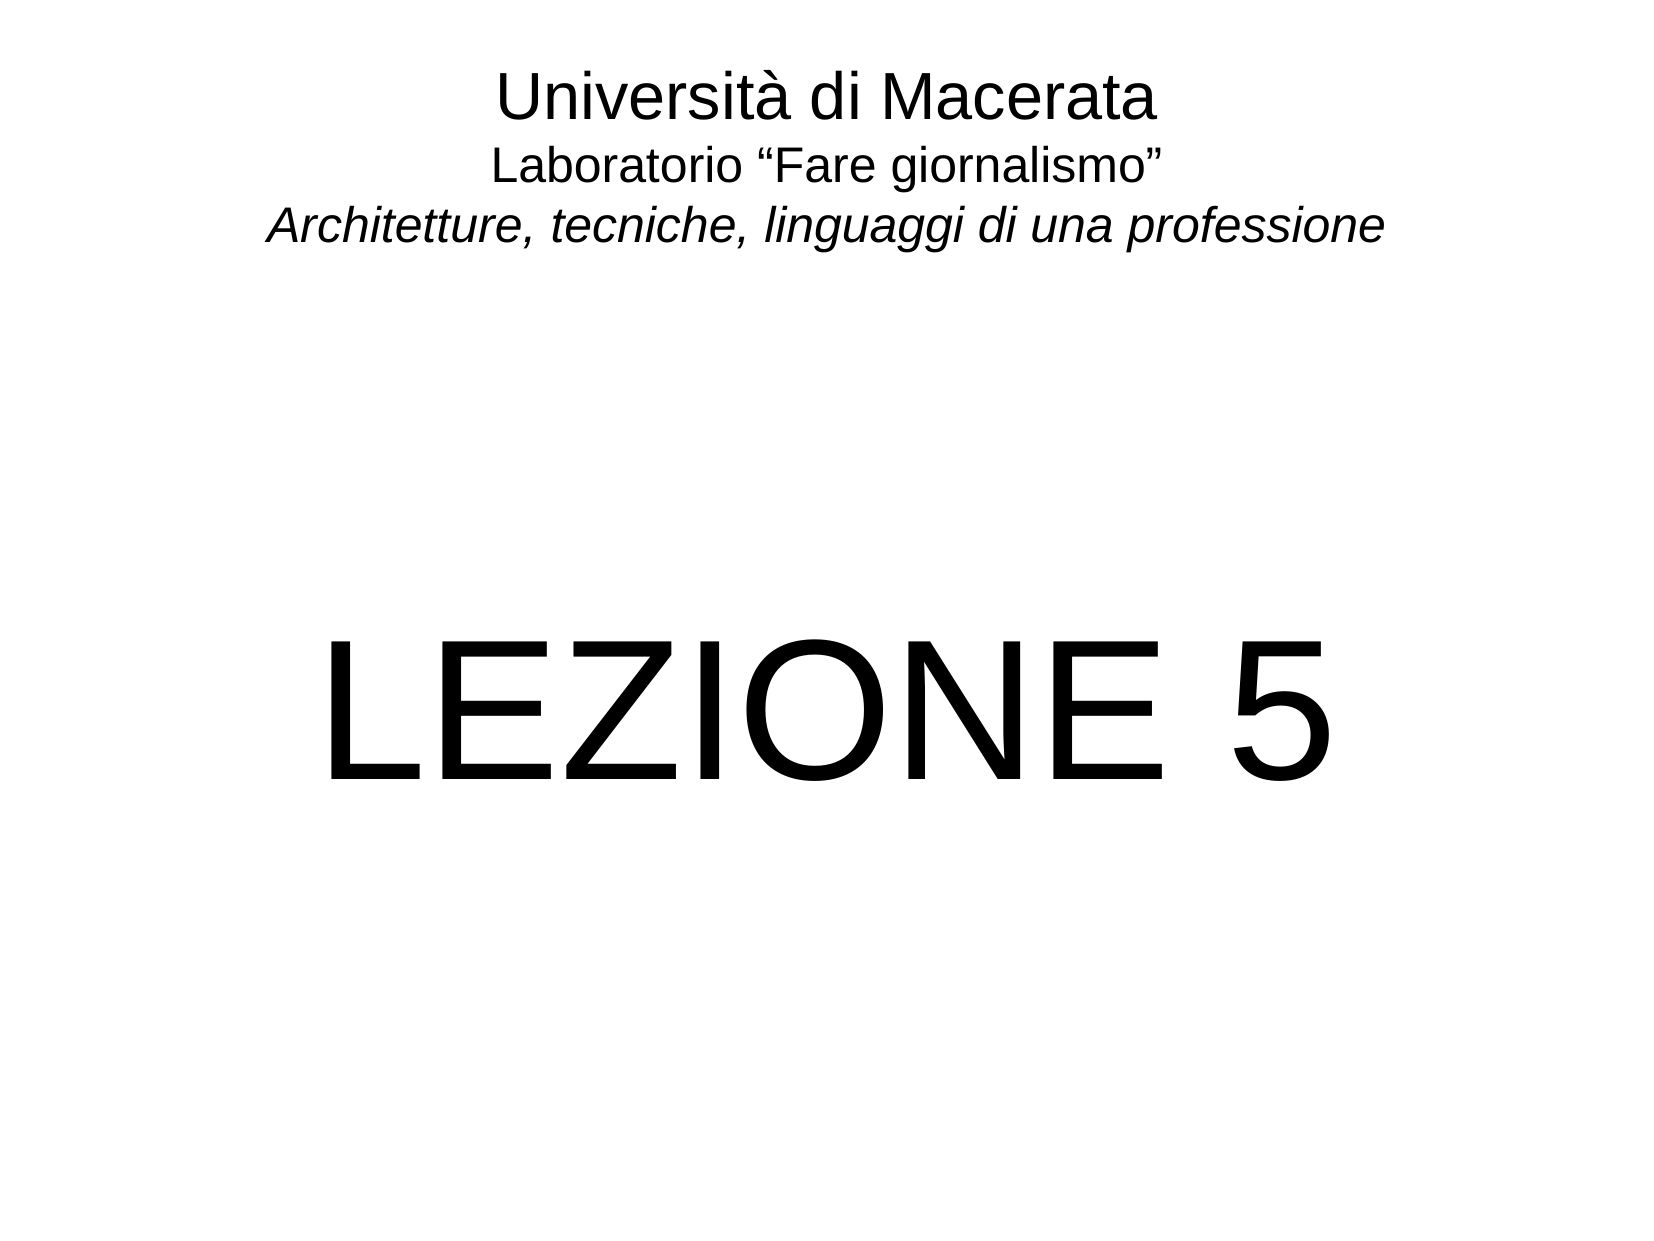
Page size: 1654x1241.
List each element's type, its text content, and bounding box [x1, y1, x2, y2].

title Università di Macerata Laboratorio “Fare giornalismo” Architetture, tecniche, linguaggi di una professione [82, 49, 1571, 257]
subtitle LEZIONE 5 [82, 290, 1571, 1109]
